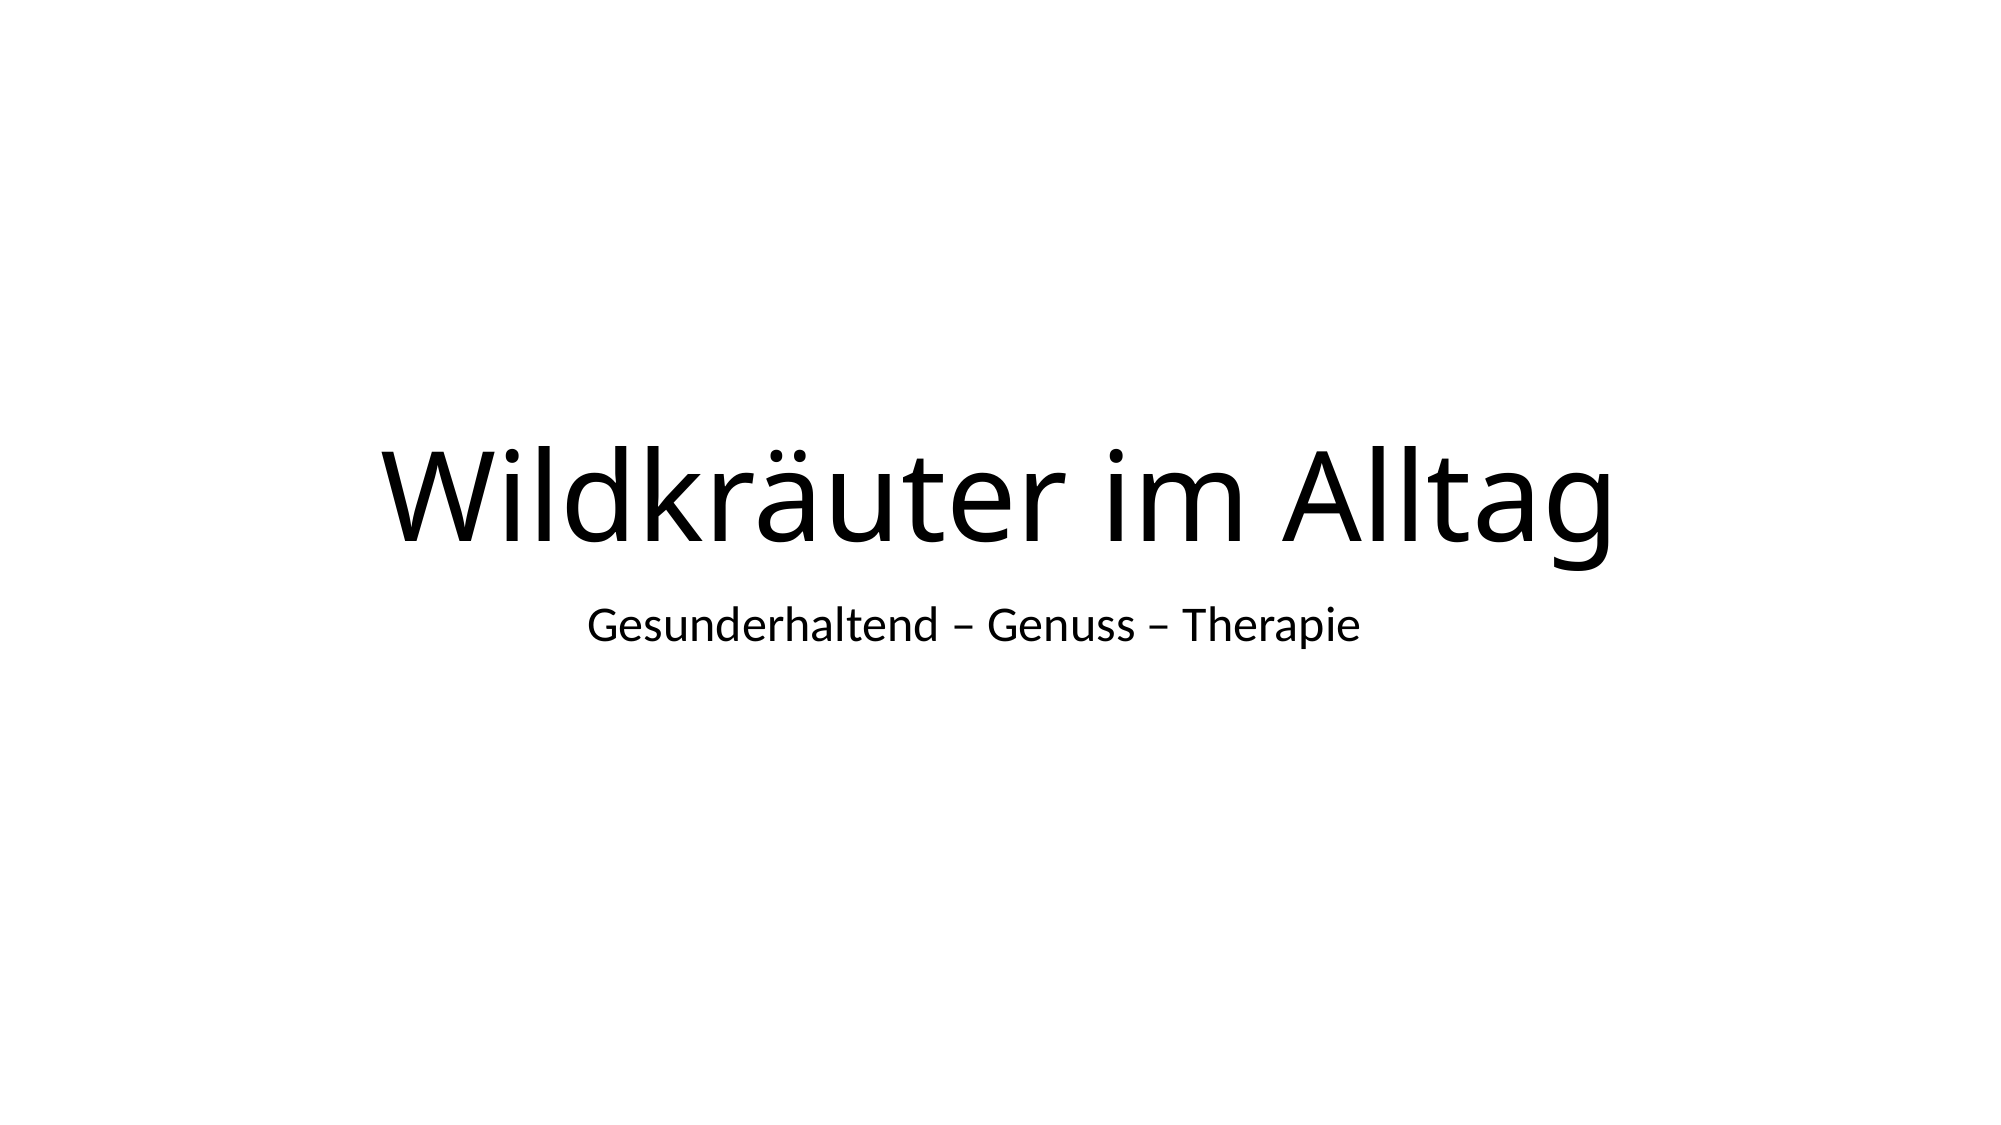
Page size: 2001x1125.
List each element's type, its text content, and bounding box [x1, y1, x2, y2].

subtitle Gesunderhaltend – Genuss – Therapie [249, 590, 1750, 863]
title Wildkräuter im Alltag [249, 184, 1750, 576]
